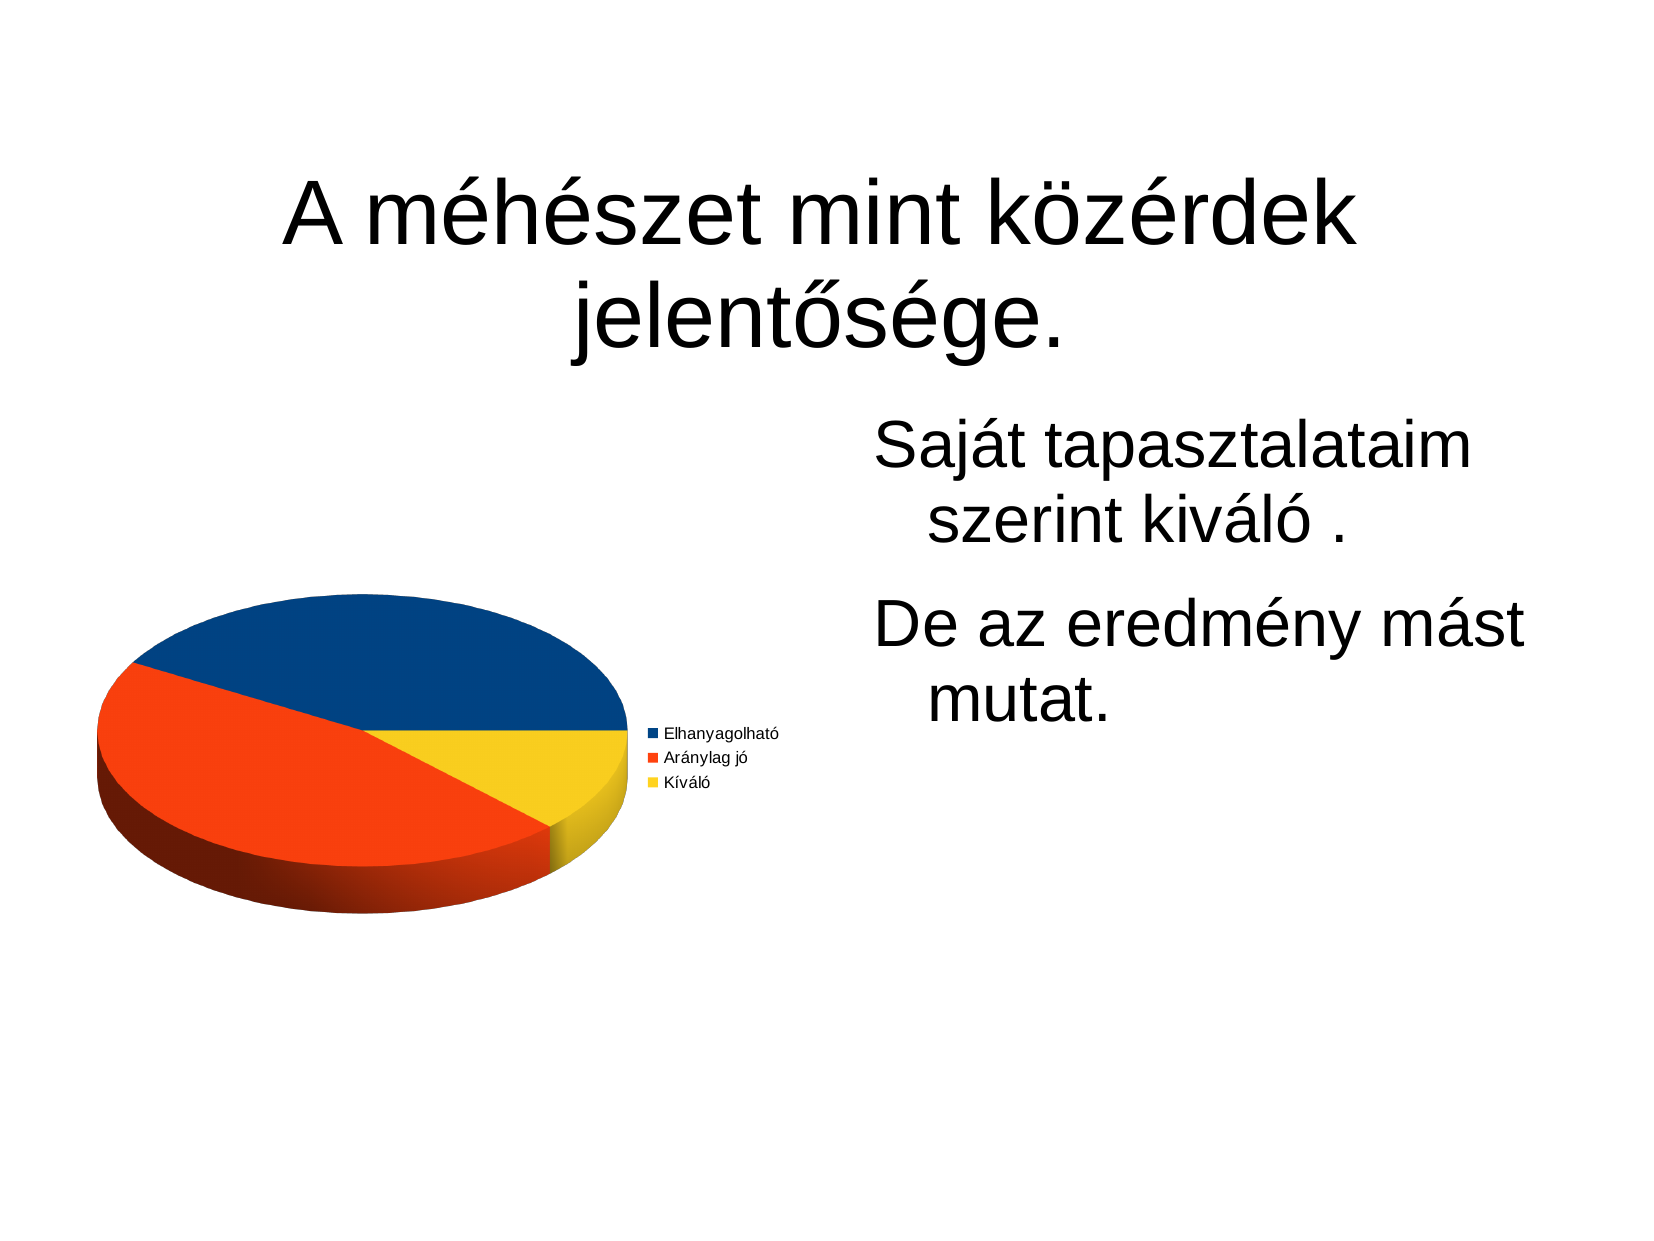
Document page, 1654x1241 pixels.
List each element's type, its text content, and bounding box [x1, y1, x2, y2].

chart [82, 413, 809, 1109]
title A méhészet mint közérdek jelentősége. [76, 29, 1565, 397]
list Saját tapasztalataim szerint kiváló . De az eredmény mást mutat. [856, 406, 1583, 1211]
